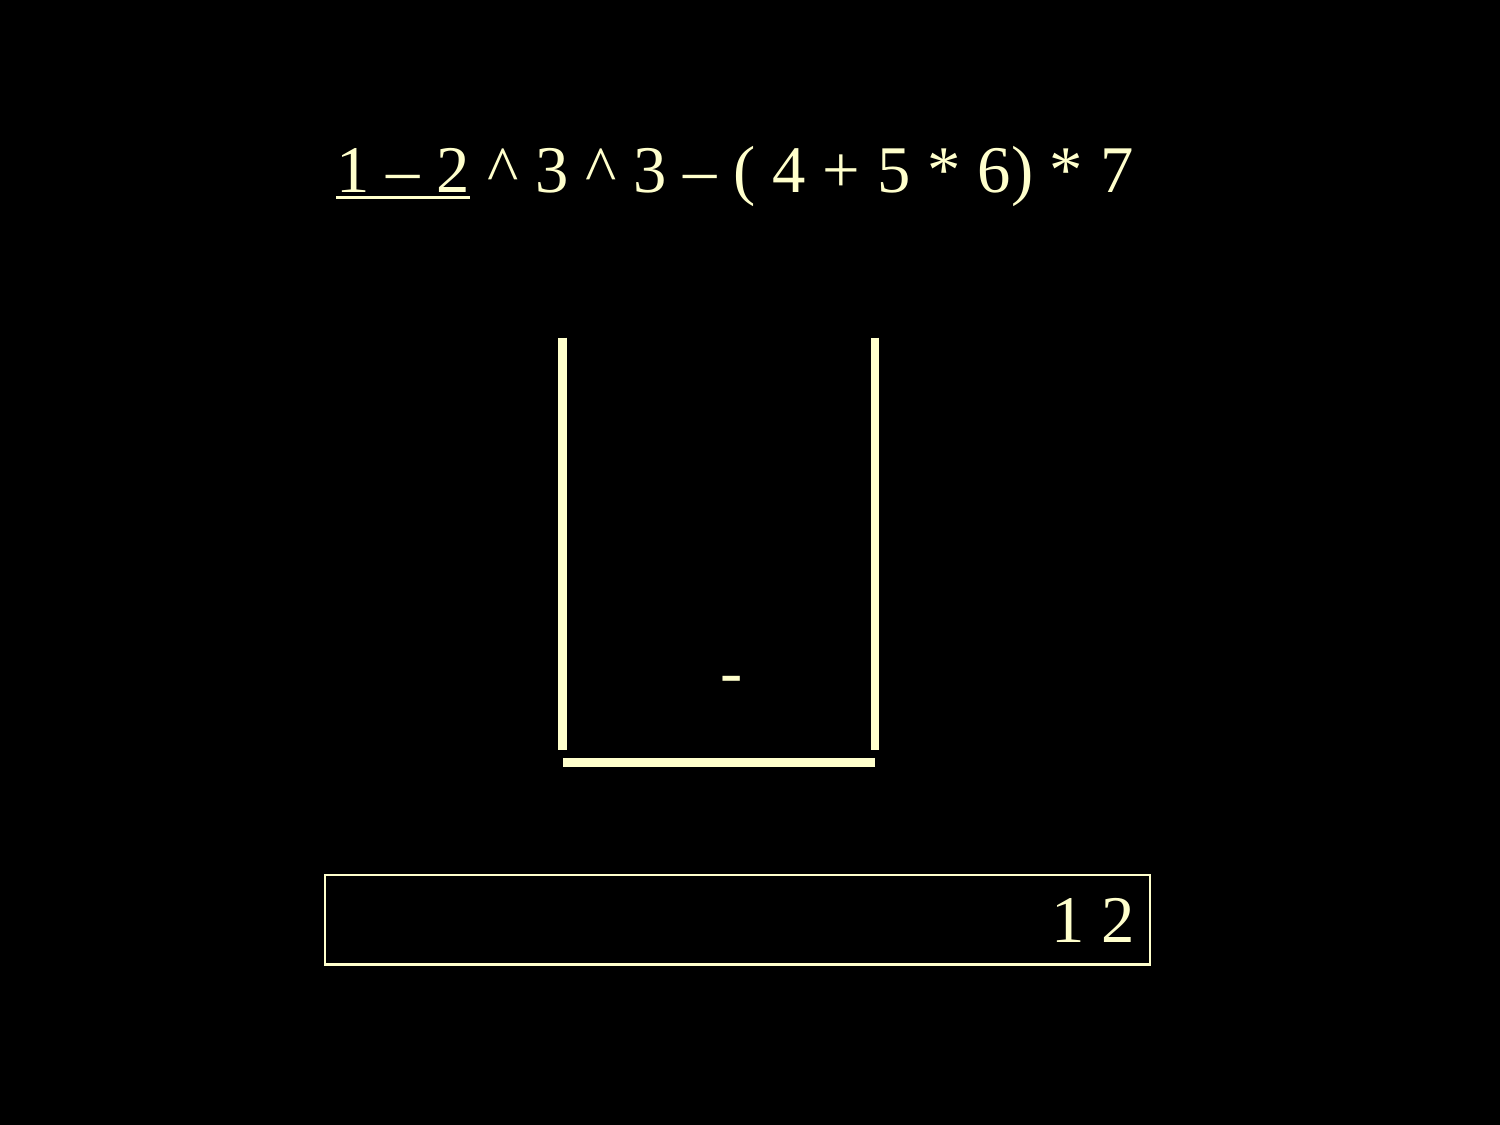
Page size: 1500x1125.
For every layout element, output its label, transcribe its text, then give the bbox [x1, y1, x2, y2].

text_box - [624, 349, 838, 717]
text_box 1 2 [325, 874, 1150, 965]
text_box 1 – 2 ^ 3 ^ 3 – ( 4 + 5 * 6) * 7 [321, 124, 1238, 215]
